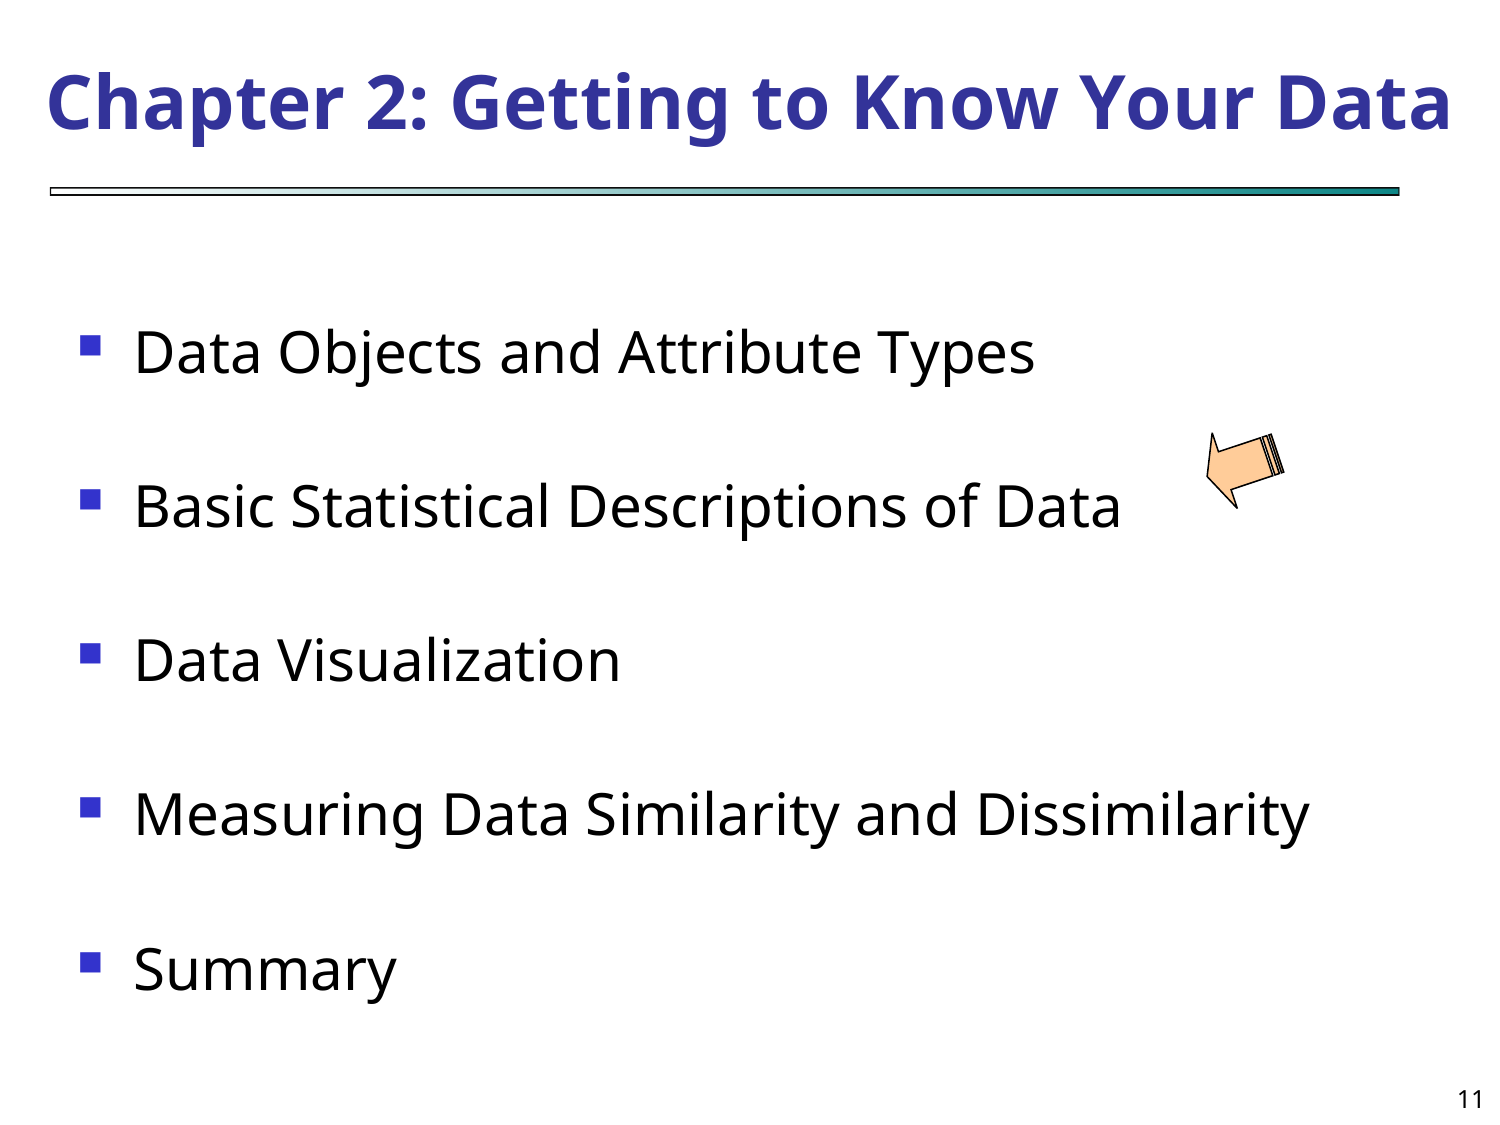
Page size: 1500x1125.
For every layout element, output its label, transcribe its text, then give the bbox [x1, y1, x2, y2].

list Data Objects and Attribute Types Basic Statistical Descriptions of Data Data Visualization Measuring Data Similarity and Dissimilarity Summary [62, 237, 1438, 1026]
text_box <number> [1187, 1062, 1500, 1125]
text_box [1207, 432, 1284, 509]
title Chapter 2: Getting to Know Your Data [24, 2, 1476, 198]
